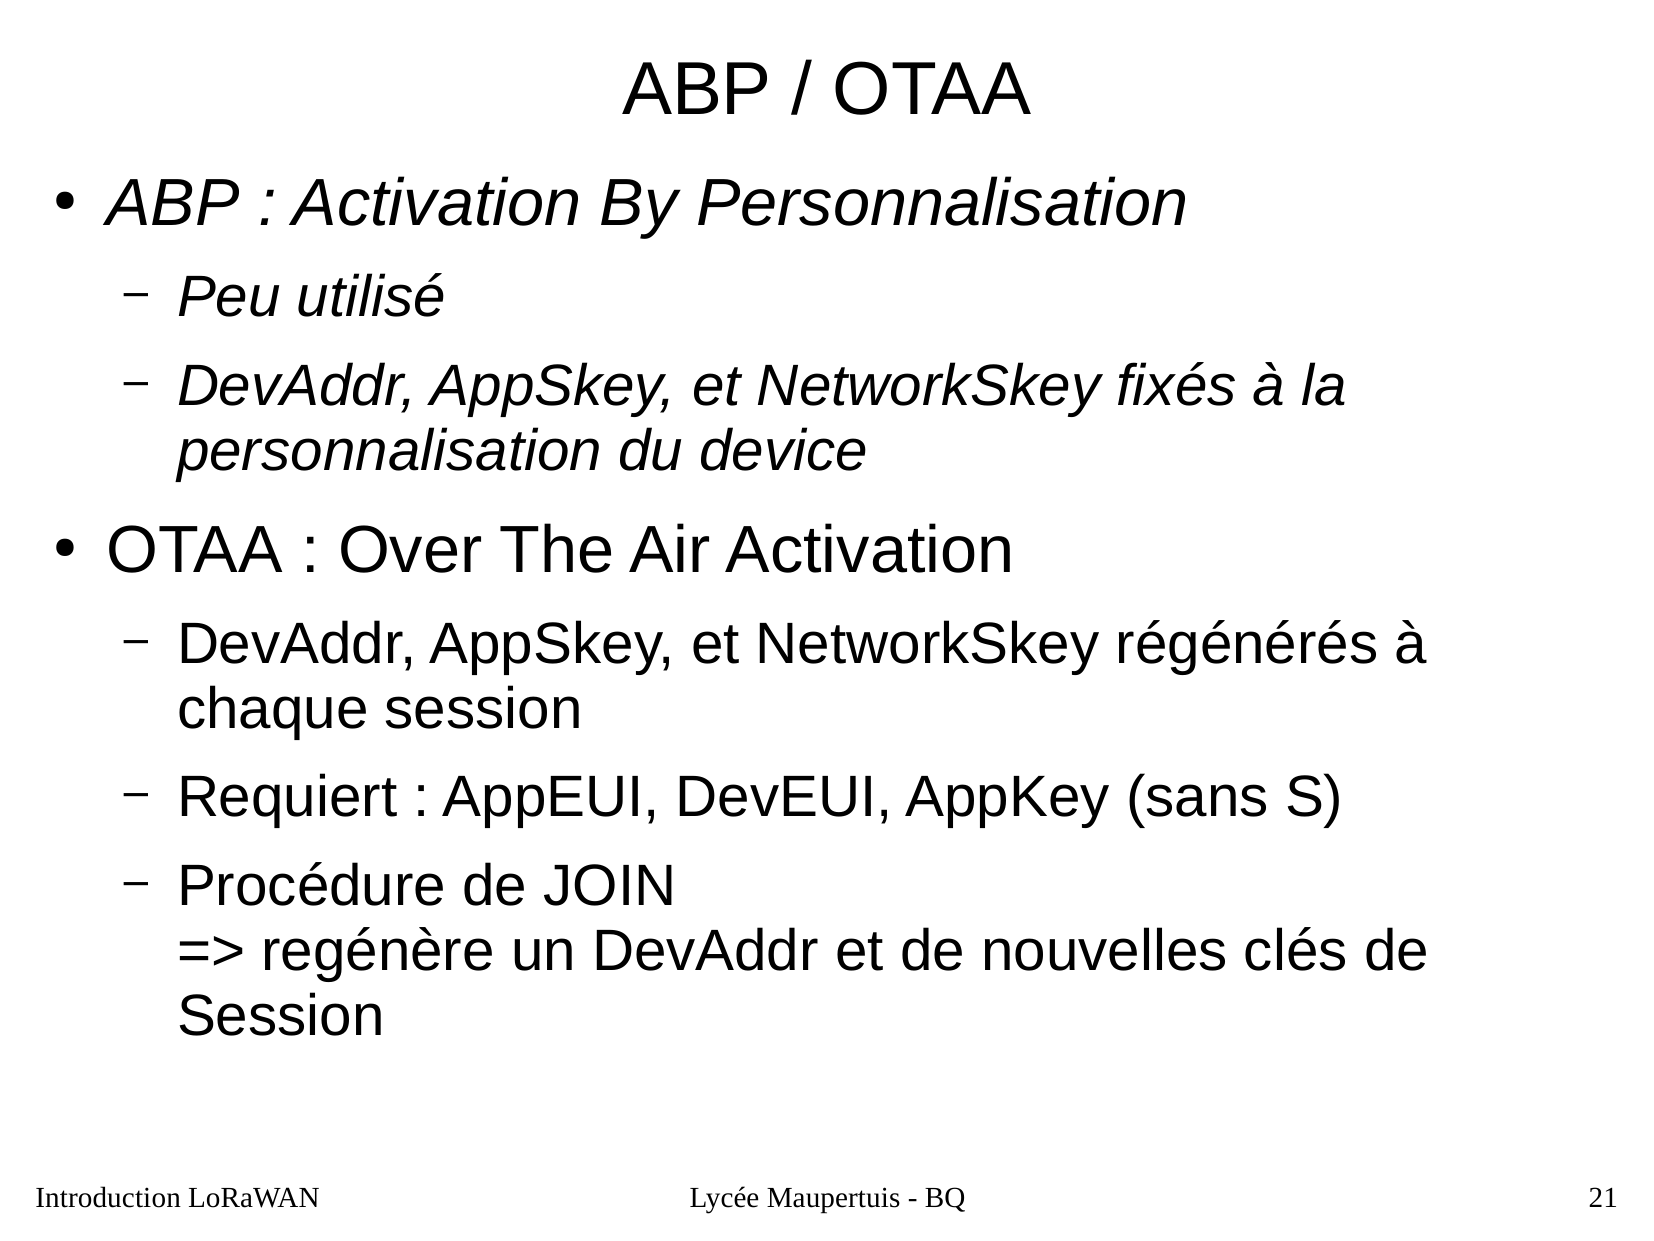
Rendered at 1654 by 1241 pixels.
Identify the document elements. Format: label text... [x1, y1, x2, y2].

title ABP / OTAA [35, 35, 1619, 142]
list ABP : Activation By Personnalisation Peu utilisé DevAddr, AppSkey, et NetworkSkey fixés à la personnalisation du device OTAA : Over The Air Activation DevAddr, AppSkey, et NetworkSkey régénérés à chaque session Requiert : AppEUI, DevEUI, AppKey (sans S) Procédure de JOIN => regénère un DevAddr et de nouvelles clés de Session [35, 165, 1619, 1170]
